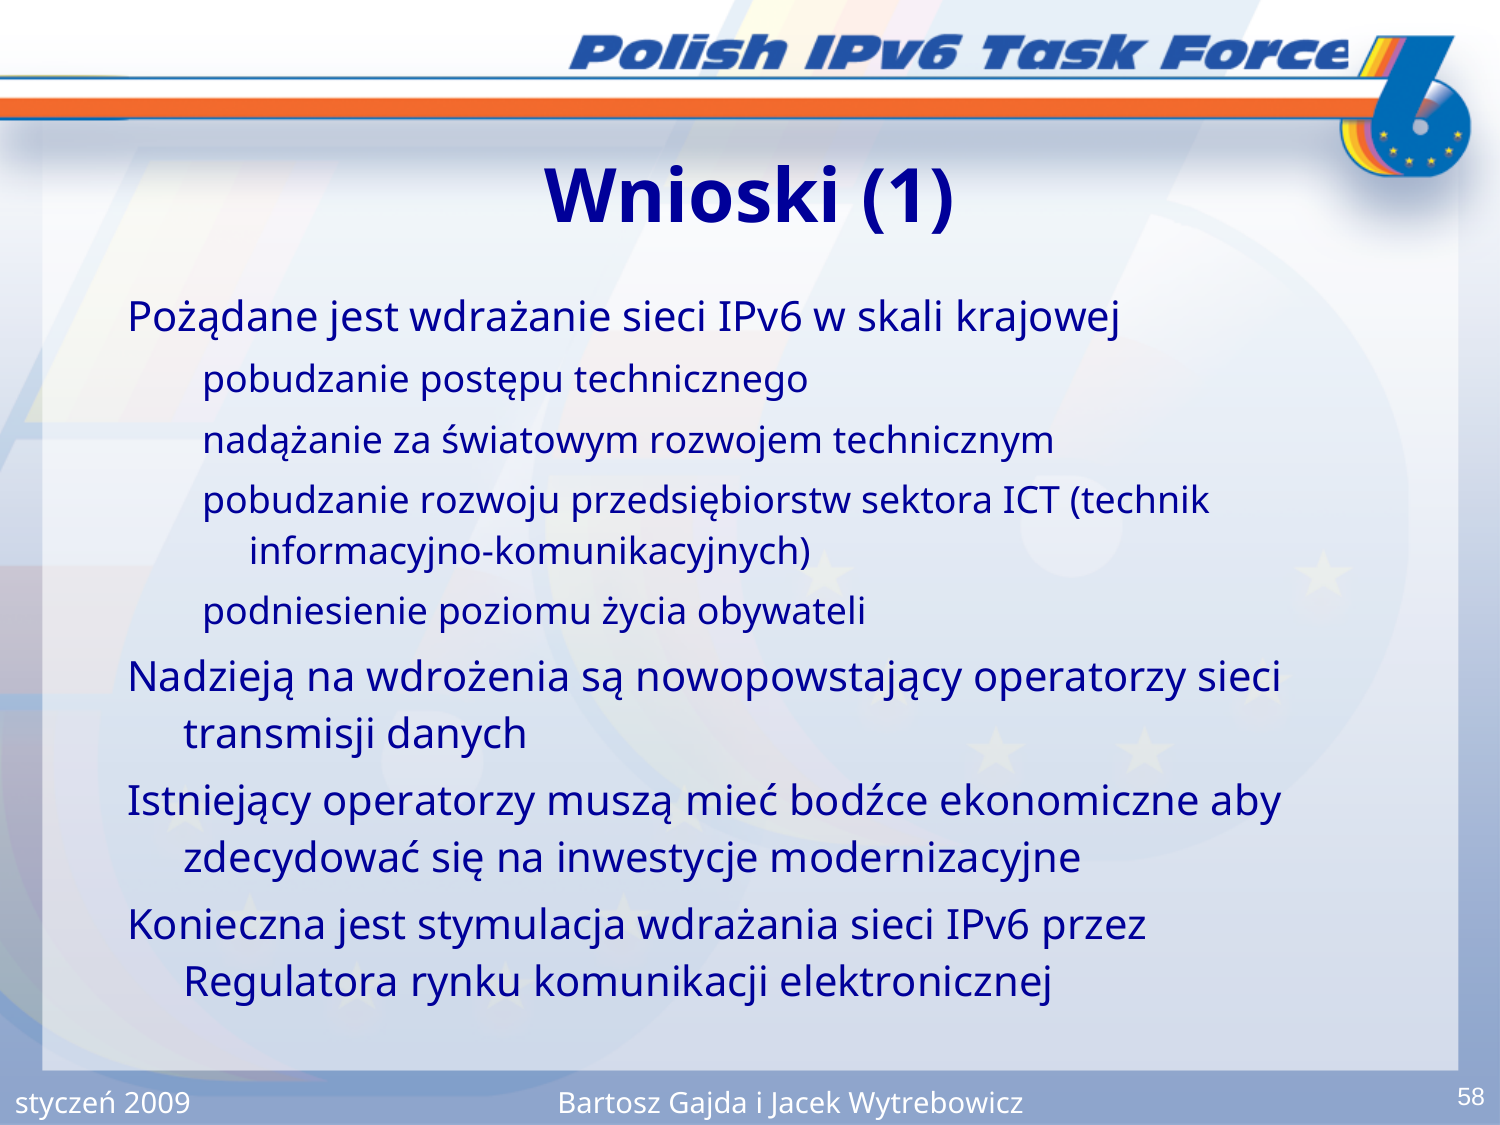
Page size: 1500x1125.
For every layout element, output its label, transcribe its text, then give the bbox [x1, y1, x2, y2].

list Pożądane jest wdrażanie sieci IPv6 w skali krajowej pobudzanie postępu technicznego nadążanie za światowym rozwojem technicznym pobudzanie rozwoju przedsiębiorstw sektora ICT (technik informacyjno-komunikacyjnych) podniesienie poziomu życia obywateli Nadzieją na wdrożenia są nowopowstający operatorzy sieci transmisji danych Istniejący operatorzy muszą mieć bodźce ekonomiczne aby zdecydować się na inwestycje modernizacyjne Konieczna jest stymulacja wdrażania sieci IPv6 przez Regulatora rynku komunikacji elektronicznej [112, 278, 1388, 954]
title Wnioski (1) [112, 99, 1388, 278]
picture [0, 0, 1500, 1125]
